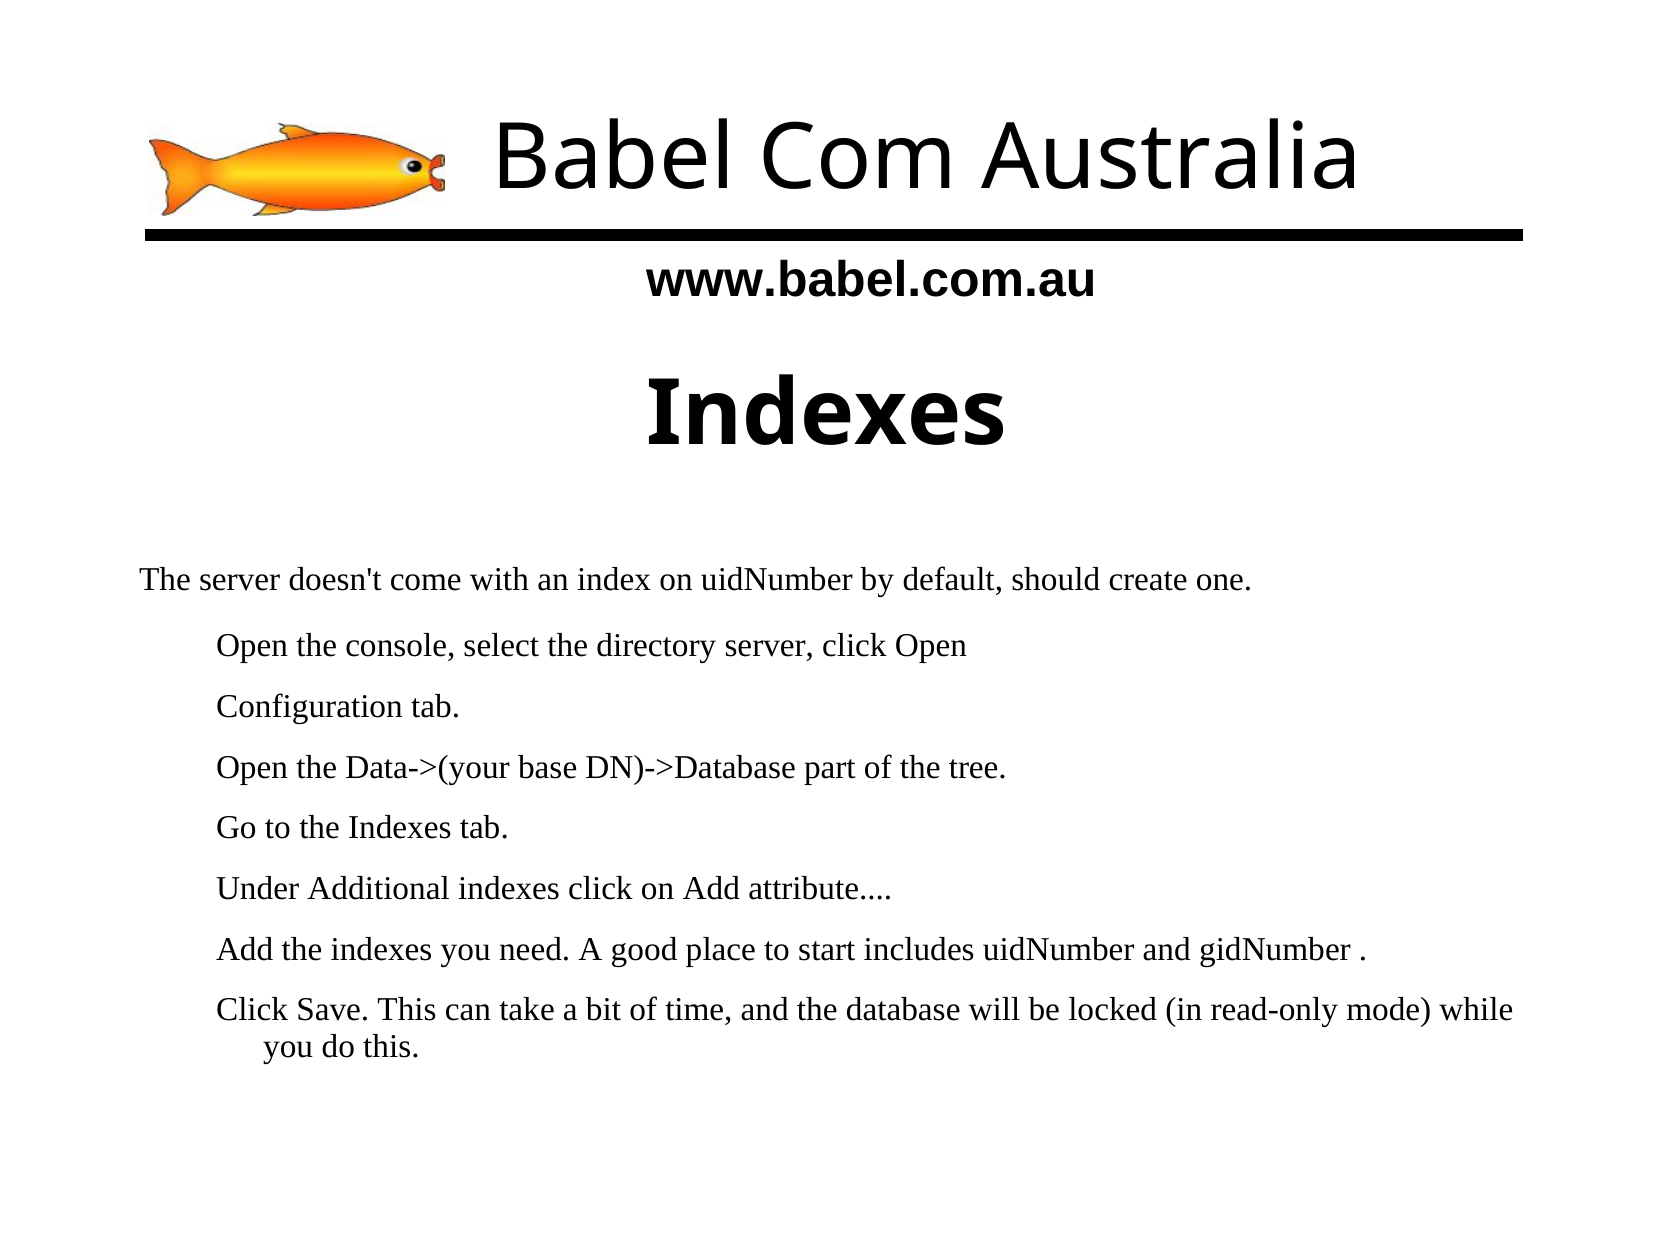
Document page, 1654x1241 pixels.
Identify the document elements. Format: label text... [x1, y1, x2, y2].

picture [149, 123, 445, 216]
title Indexes [126, 322, 1528, 497]
list The server doesn't come with an index on uidNumber by default, should create one. Open the console, select the directory server, click Open Configuration tab. Open the Data->(your base DN)->Database part of the tree. Go to the Indexes tab. Under Additional indexes click on Add attribute.... Add the indexes you need. A good place to start includes uidNumber and gidNumber . Click Save. This can take a bit of time, and the database will be locked (in read-only mode) while you do this. [121, 560, 1534, 1127]
